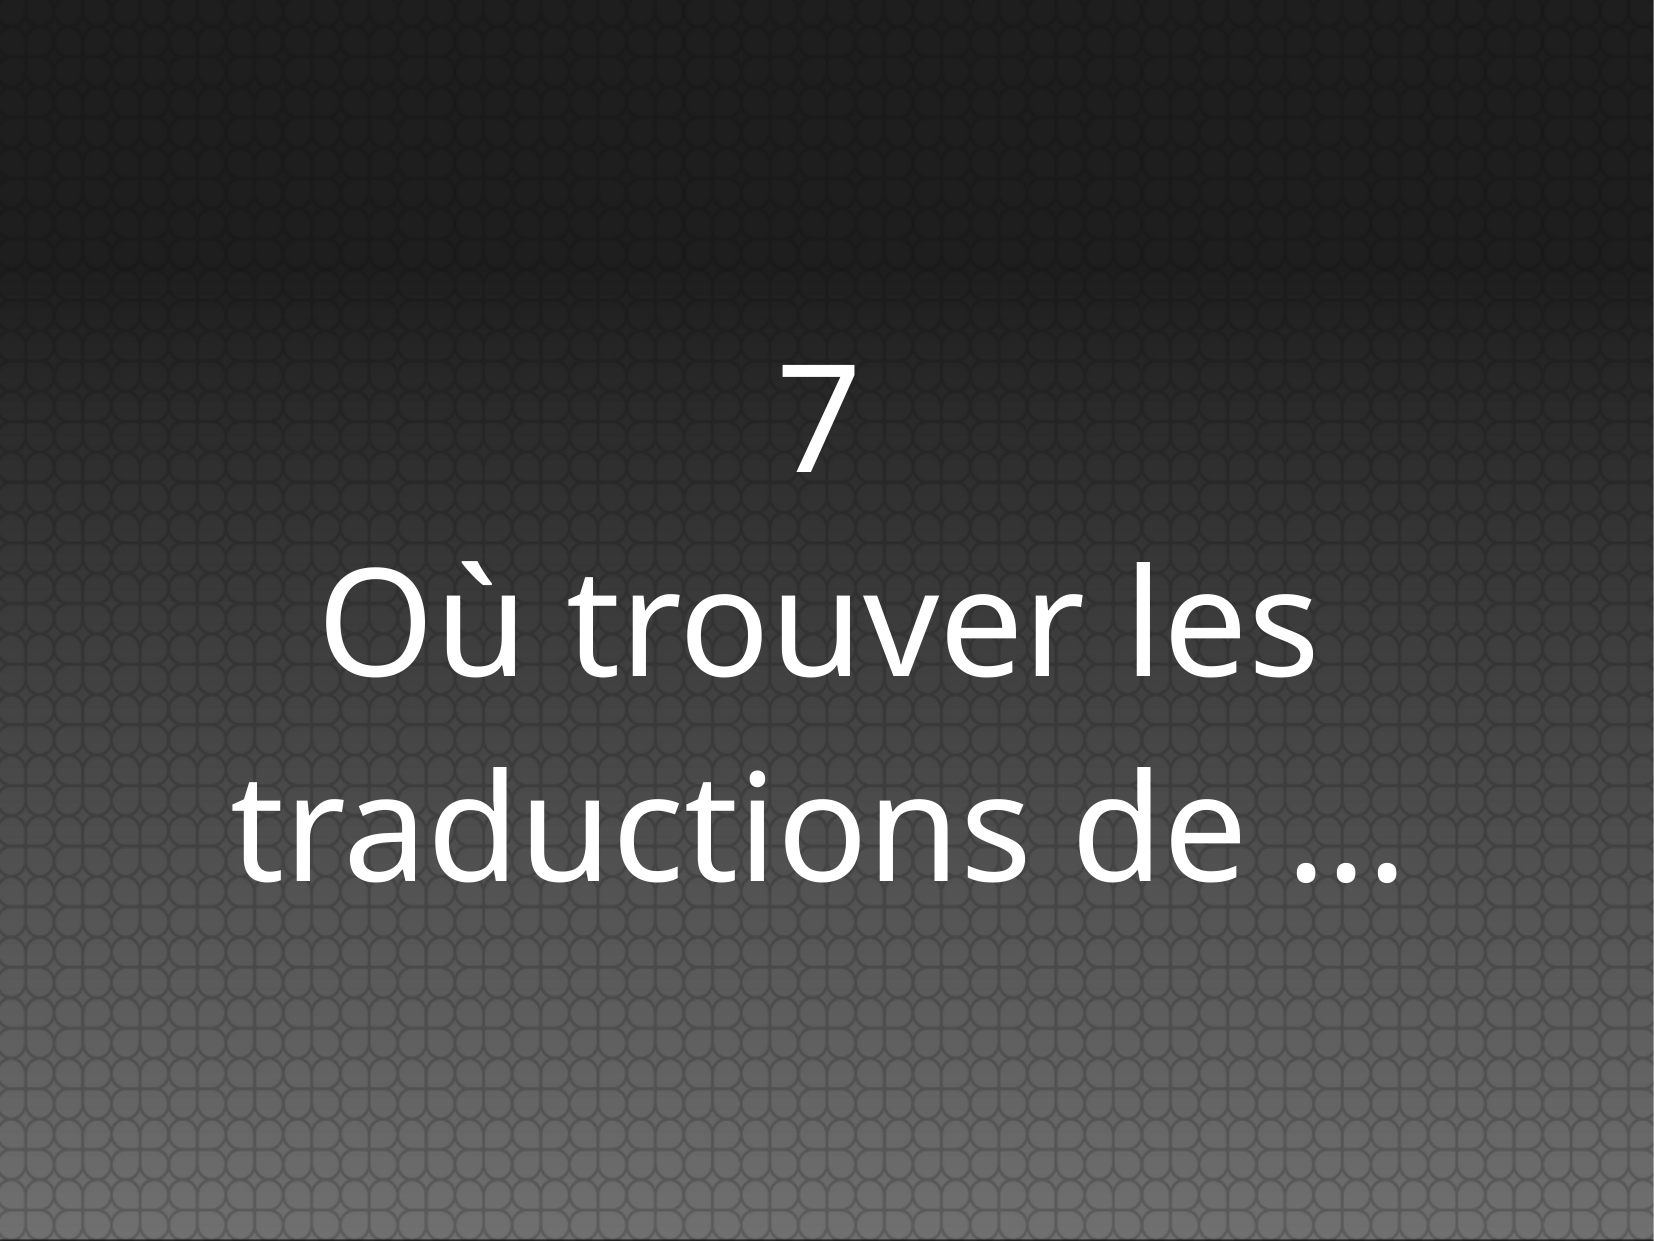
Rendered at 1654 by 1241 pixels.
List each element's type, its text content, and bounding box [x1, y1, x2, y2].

picture [0, 0, 1654, 1241]
title 7 Où trouver les traductions de ... [75, 390, 1564, 848]
